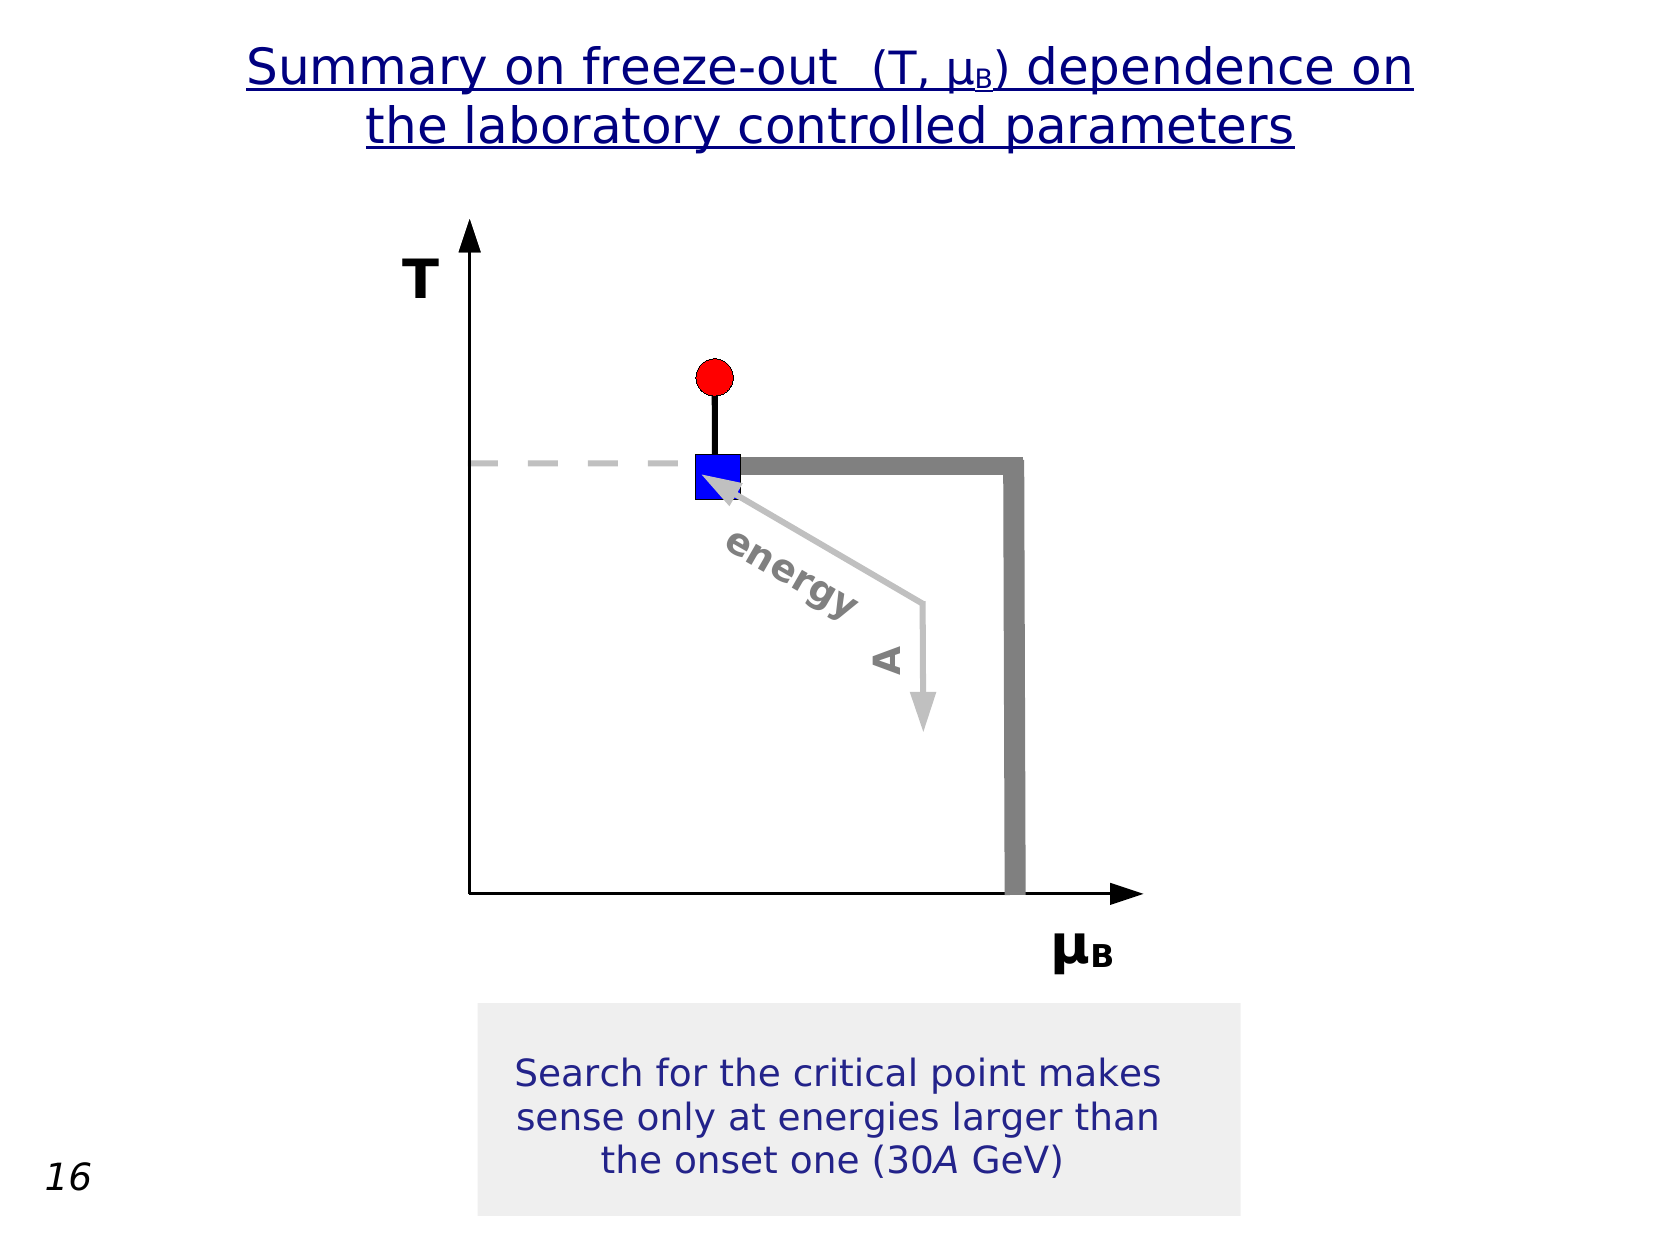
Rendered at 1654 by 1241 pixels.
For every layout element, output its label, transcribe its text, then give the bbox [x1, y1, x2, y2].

text_box [695, 358, 734, 397]
text_box T [402, 247, 441, 312]
text_box Summary on freeze-out (T, µB) dependence on the laboratory controlled parameters [246, 38, 1416, 169]
text_box energy [717, 517, 868, 630]
text_box µB [1050, 912, 1115, 994]
text_box A [865, 626, 909, 676]
text_box [477, 1003, 1241, 1216]
text_box [695, 454, 741, 500]
